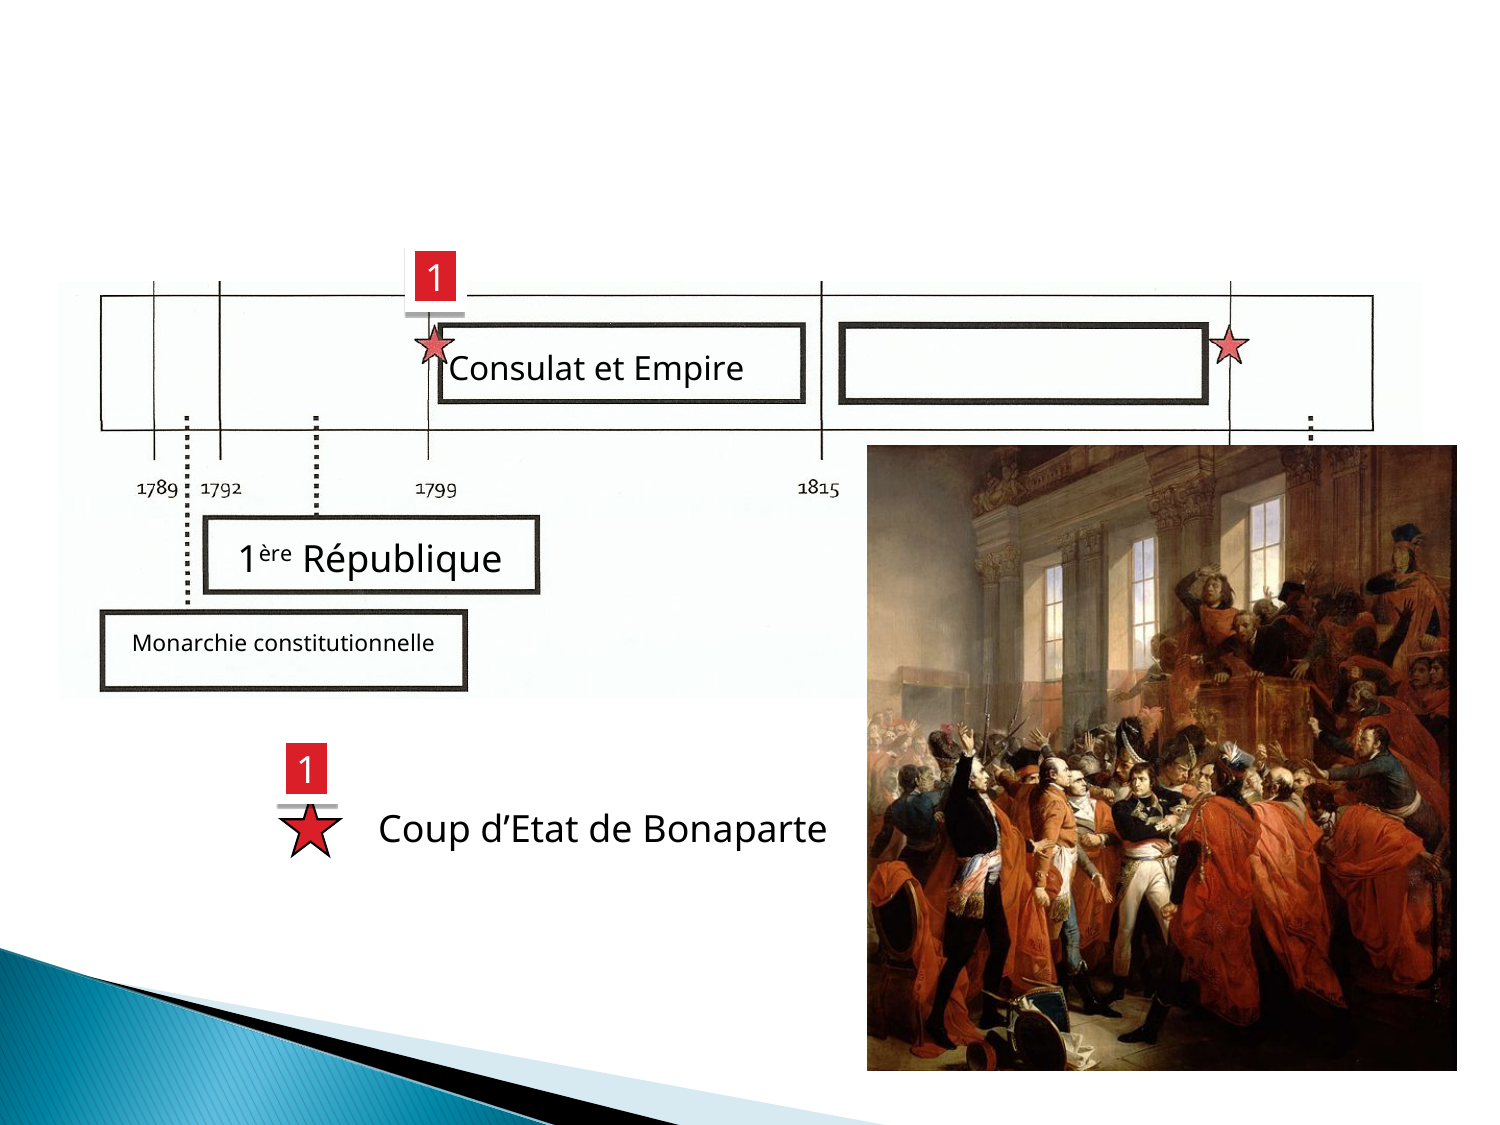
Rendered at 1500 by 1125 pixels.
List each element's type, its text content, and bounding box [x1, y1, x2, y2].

picture [0, 946, 559, 1125]
text_box 1 [410, 246, 462, 307]
text_box Consulat et Empire [433, 339, 760, 396]
text_box [281, 799, 340, 856]
text_box 1ère République [222, 527, 518, 588]
text_box Coup d’Etat de Bonaparte [363, 796, 844, 858]
text_box Monarchie constitutionnelle [117, 621, 451, 665]
text_box 1 [281, 738, 333, 799]
picture [58, 281, 1457, 1071]
